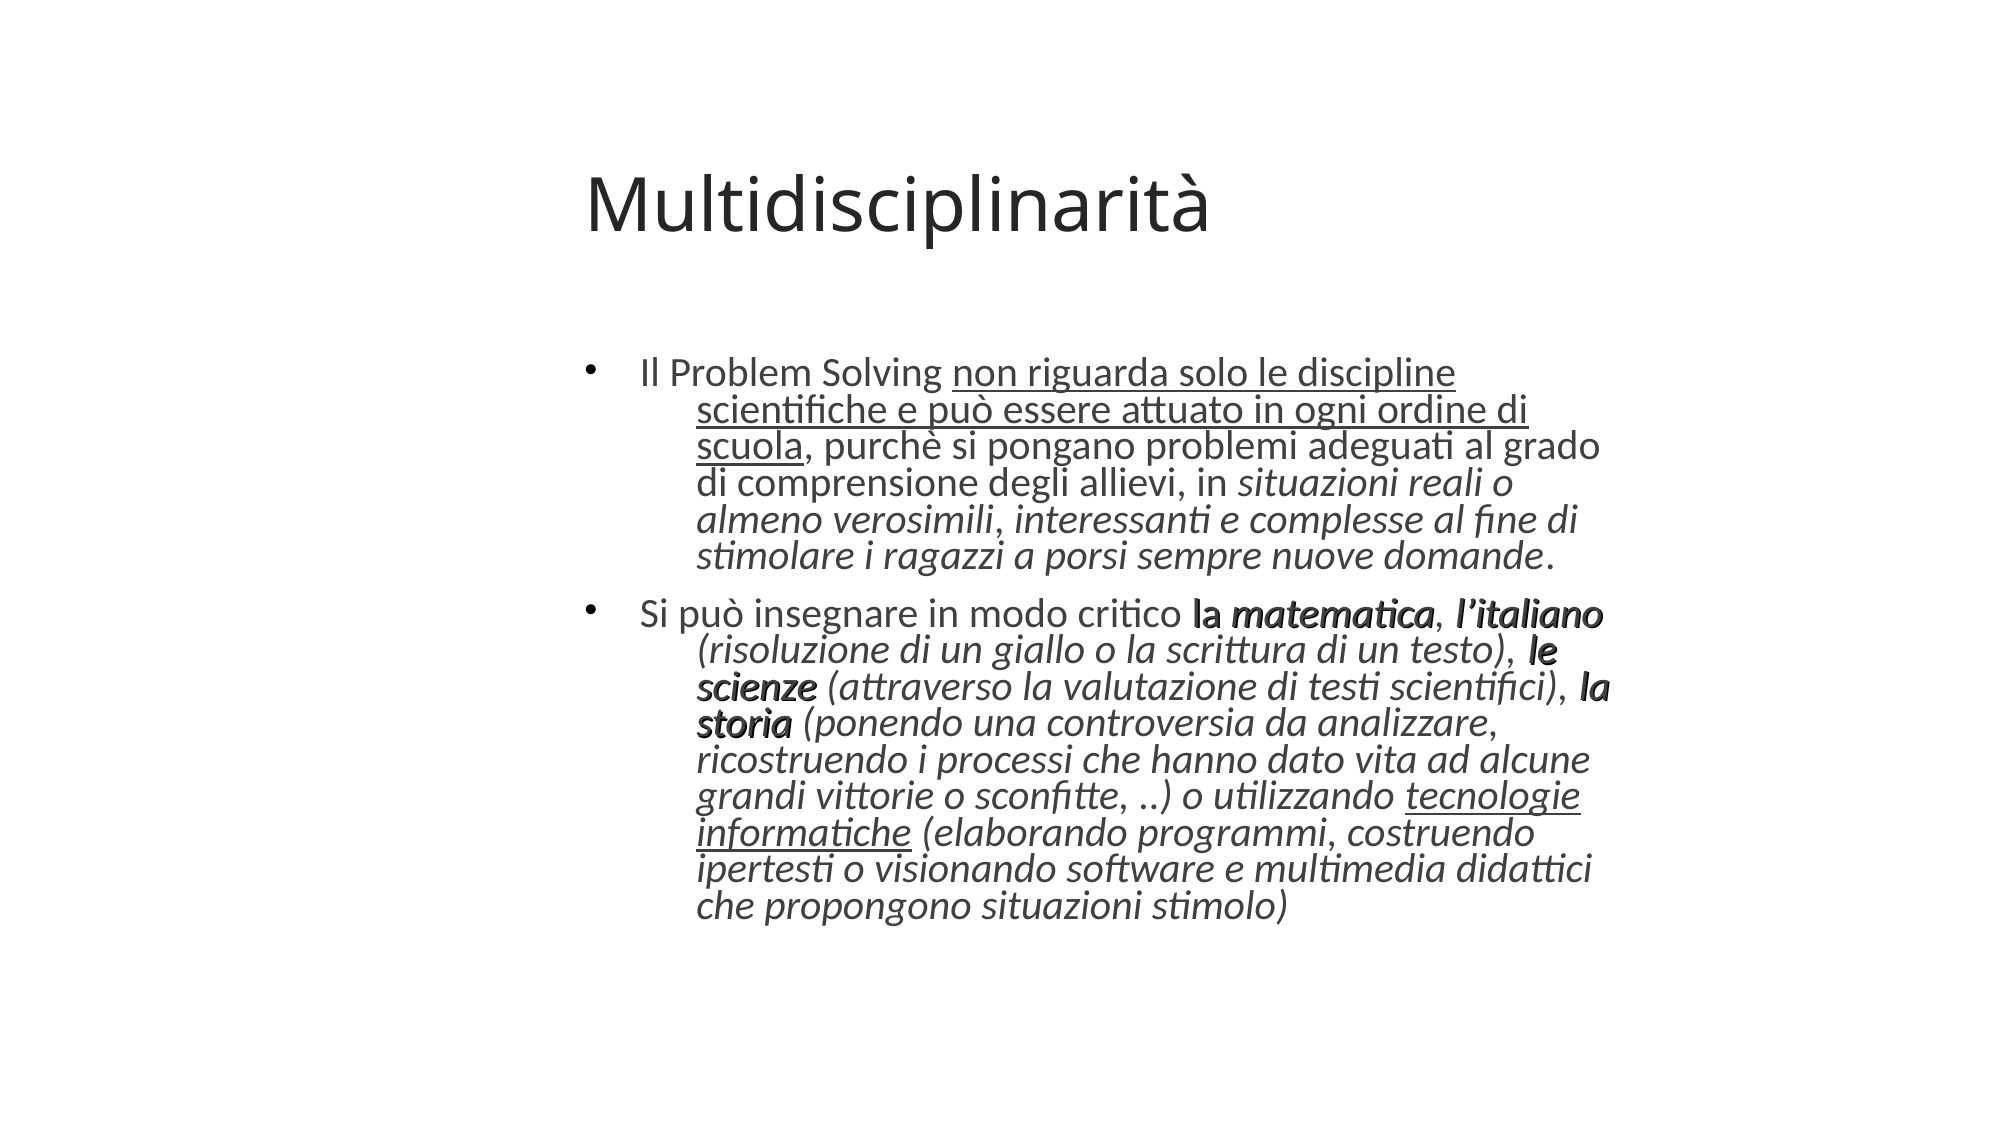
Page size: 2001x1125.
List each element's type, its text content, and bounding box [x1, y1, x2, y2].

list Il Problem Solving non riguarda solo le discipline scientifiche e può essere attuato in ogni ordine di scuola, purchè si pongano problemi adeguati al grado di comprensione degli allievi, in situazioni reali o almeno verosimili, interessanti e complesse al fine di stimolare i ragazzi a porsi sempre nuove domande. Si può insegnare in modo critico la matematica, l’italiano (risoluzione di un giallo o la scrittura di un testo), le scienze (attraverso la valutazione di testi scientifici), la storia (ponendo una controversia da analizzare, ricostruendo i processi che hanno dato vita ad alcune grandi vittorie o sconfitte, ..) o utilizzando tecnologie informatiche (elaborando programmi, costruendo ipertesti o visionando software e multimedia didattici che propongono situazioni stimolo) [568, 350, 1651, 970]
title Multidisciplinarità [569, 102, 1651, 313]
